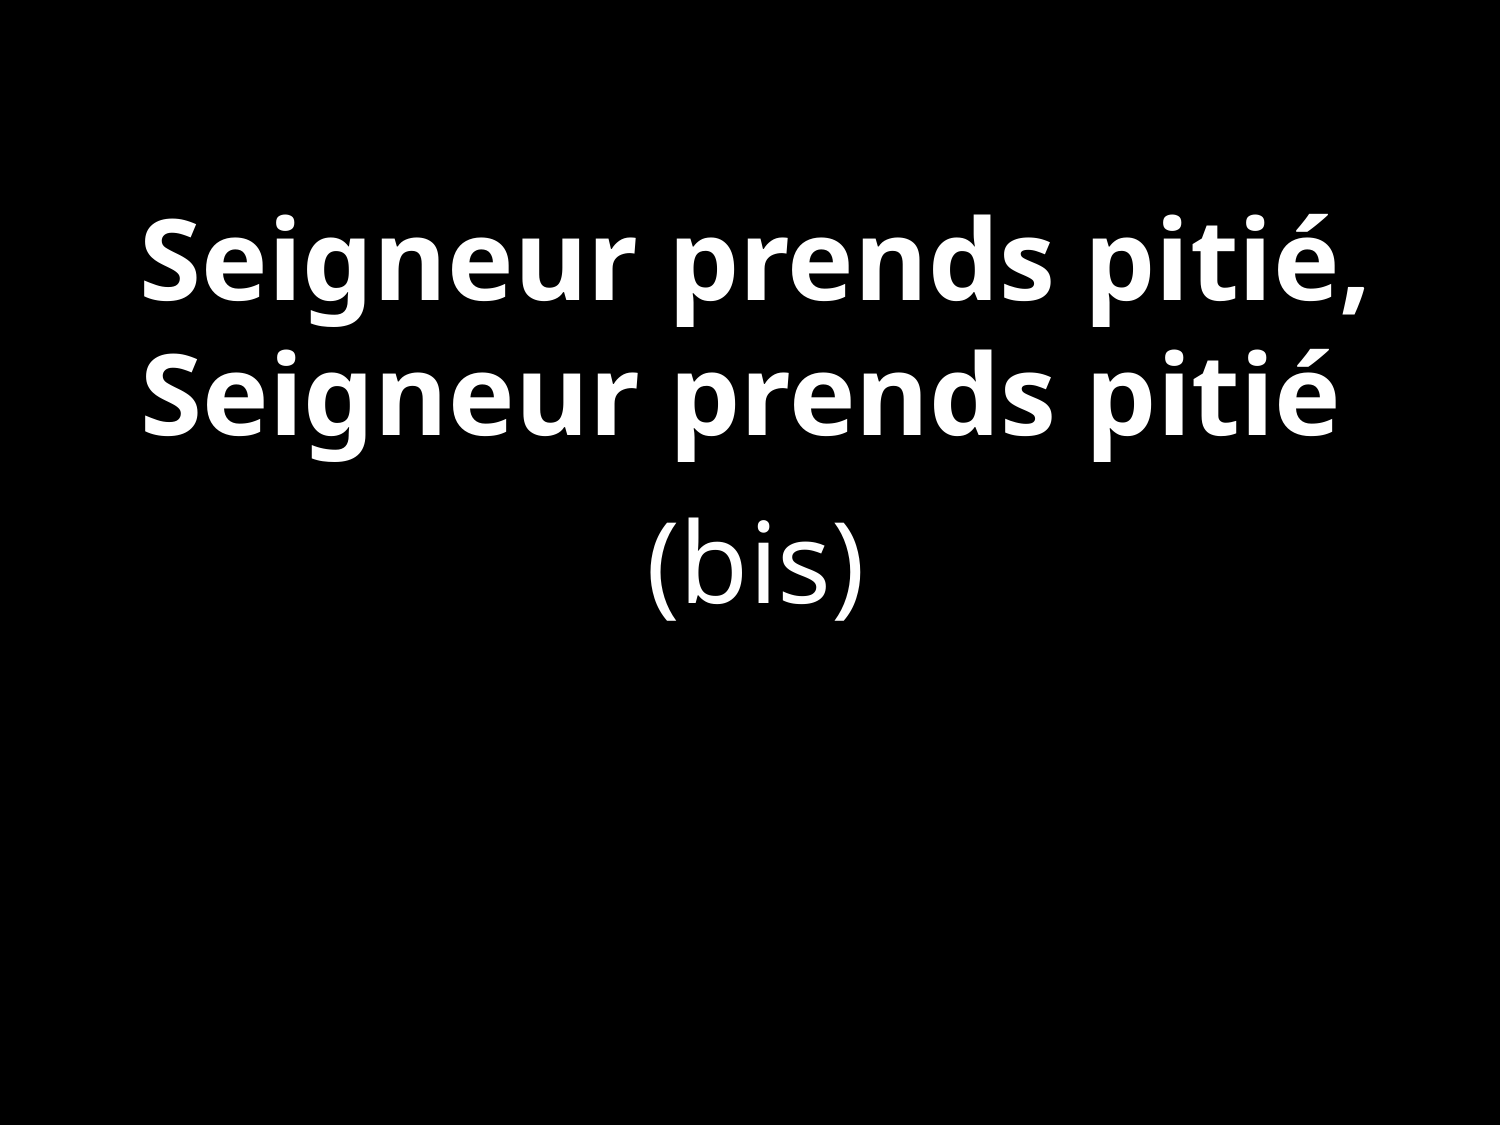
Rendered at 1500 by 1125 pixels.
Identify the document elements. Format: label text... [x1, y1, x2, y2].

list Seigneur prends pitié, Seigneur prends pitié (bis) [11, 12, 1500, 1111]
